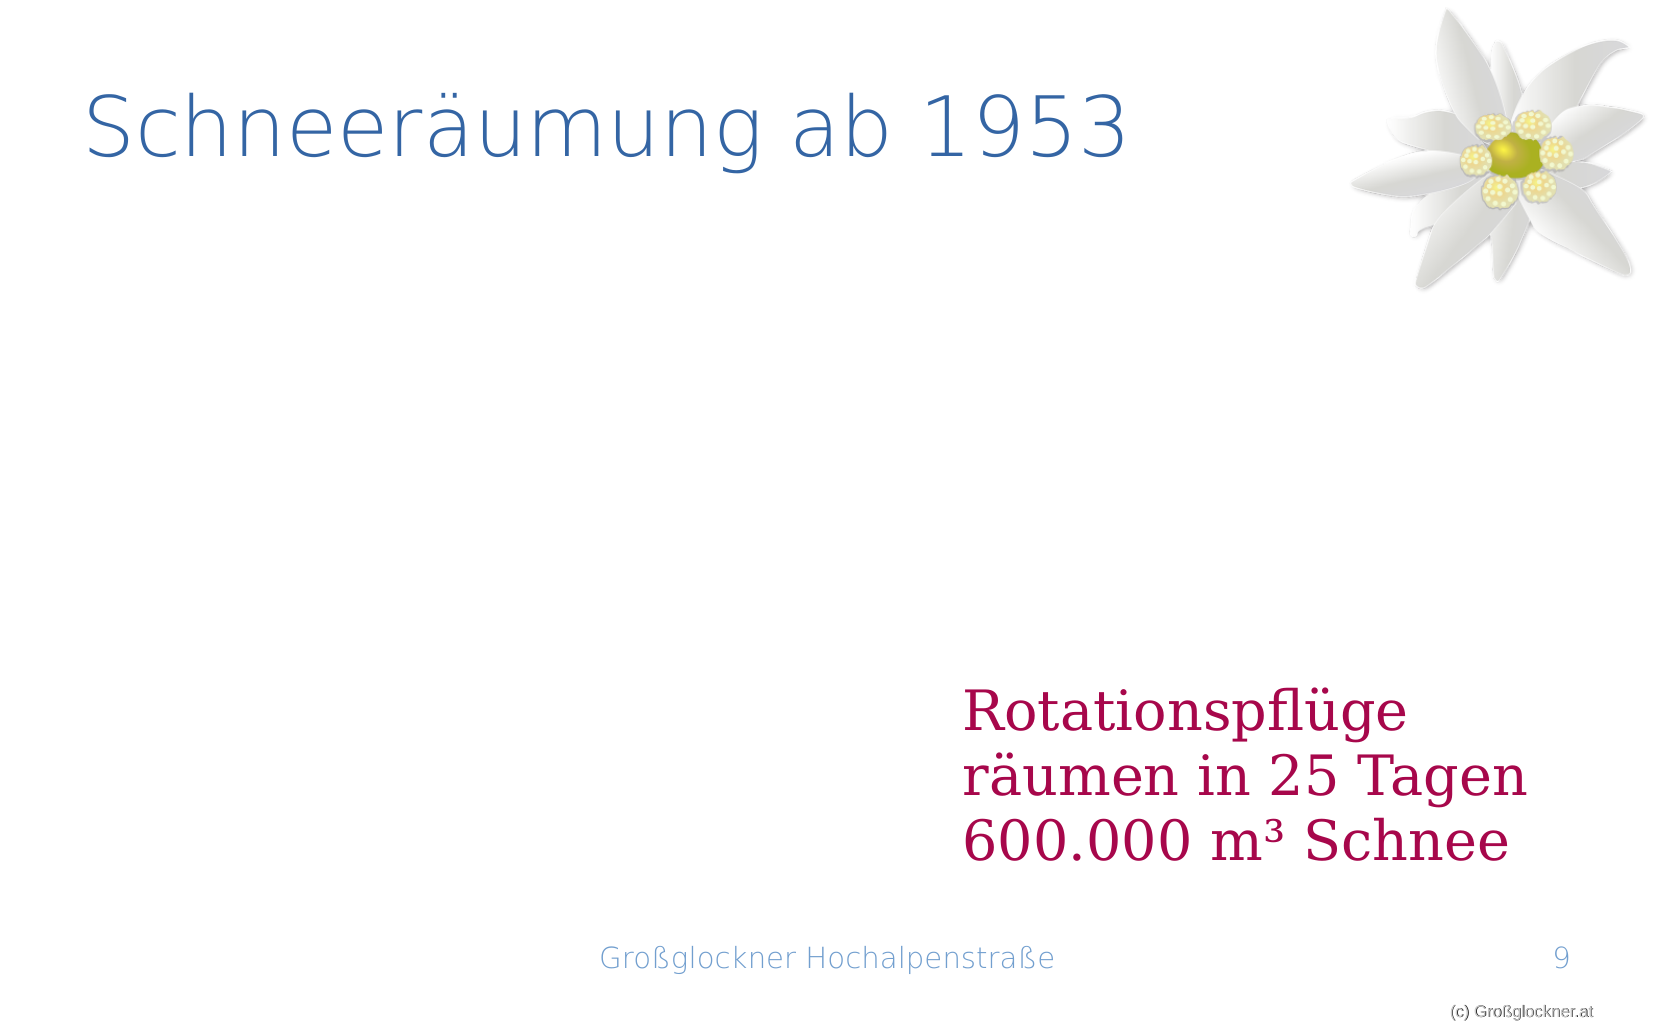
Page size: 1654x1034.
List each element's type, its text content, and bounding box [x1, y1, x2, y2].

text_box (c) Großglockner.at [1435, 994, 1654, 1034]
picture [1341, 0, 1654, 301]
title Schneeräumung ab 1953 [82, 78, 1571, 176]
list Rotationspflüge räumen in 25 Tagen 600.000 m³ Schnee [944, 679, 1625, 881]
